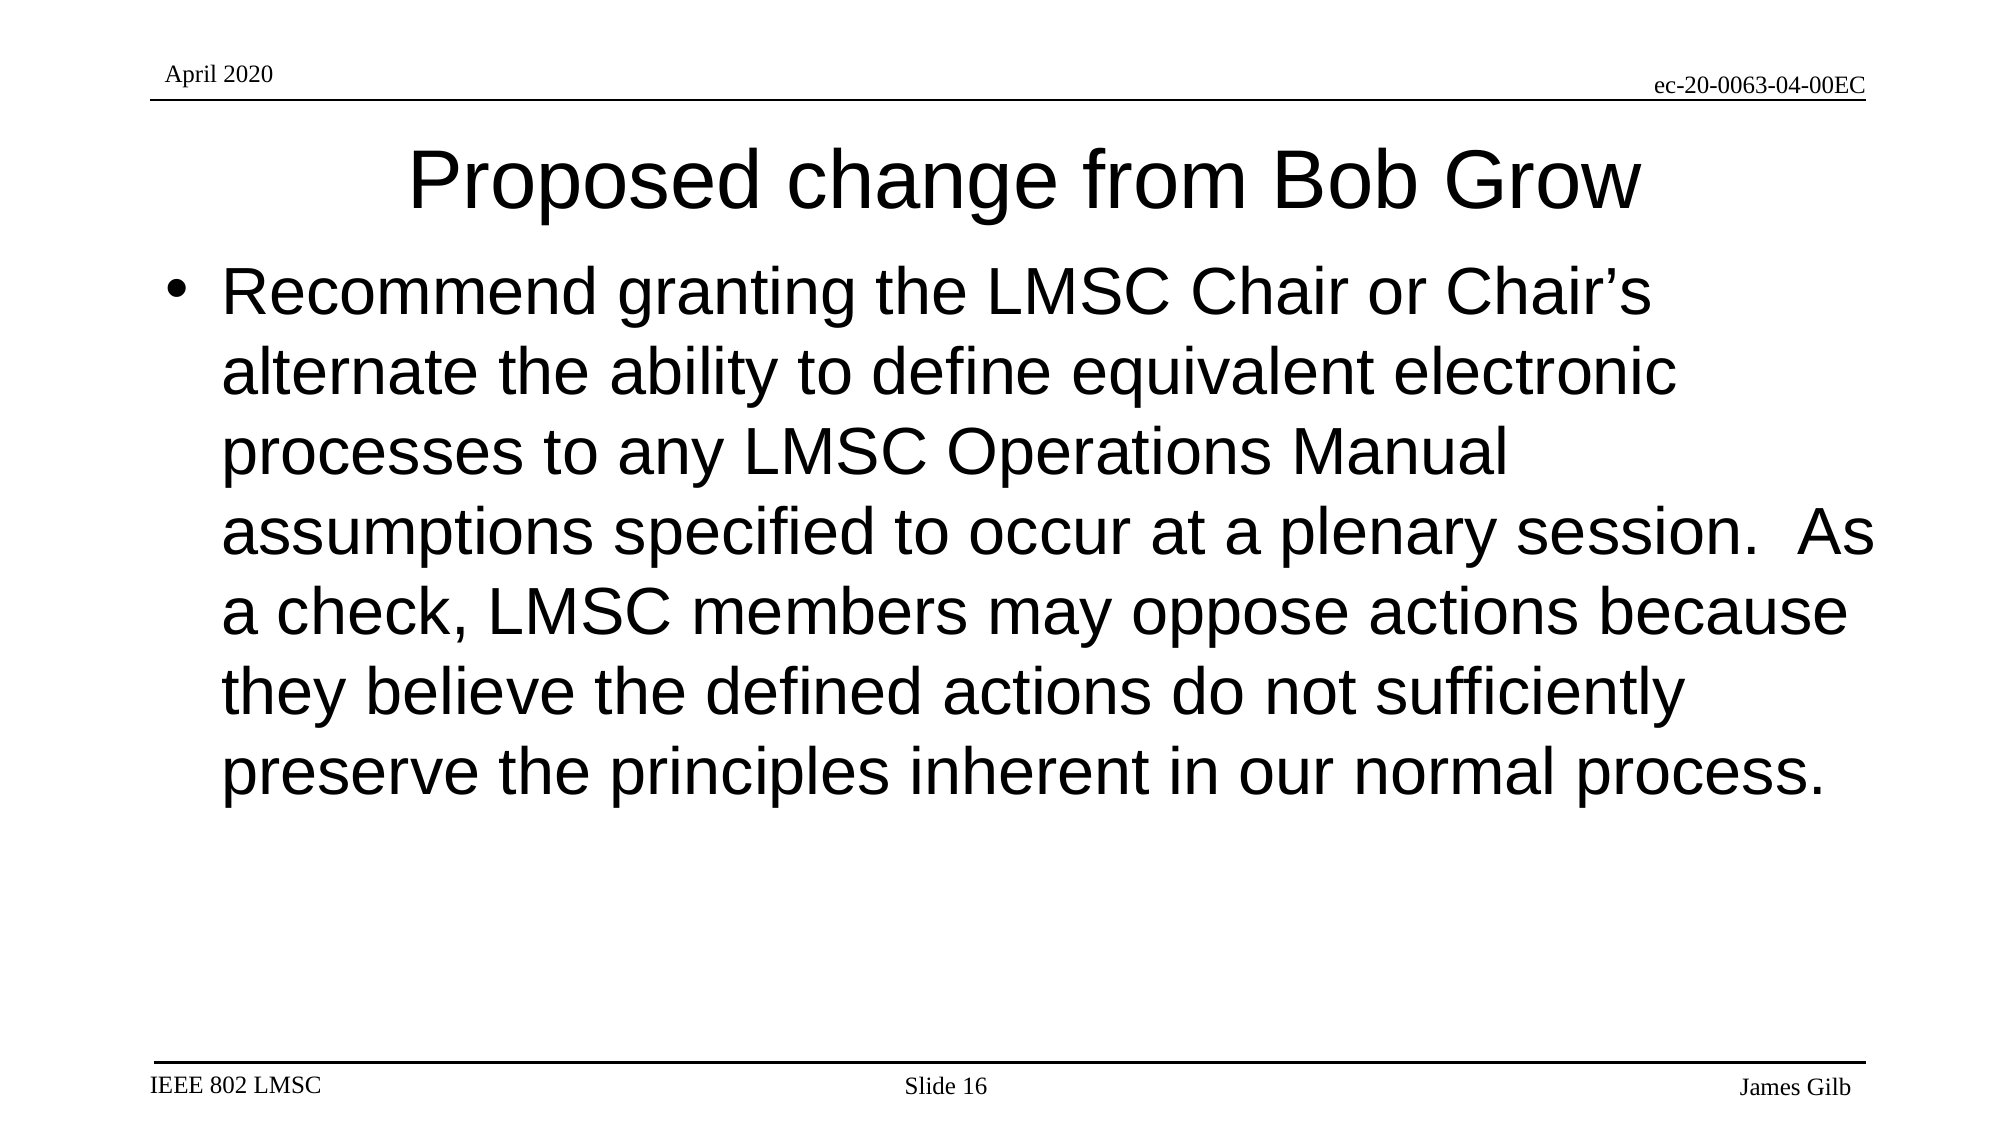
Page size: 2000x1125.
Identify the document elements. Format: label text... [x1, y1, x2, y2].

list Recommend granting the LMSC Chair or Chair’s alternate the ability to define equivalent electronic processes to any LMSC Operations Manual assumptions specified to occur at a plenary session. As a check, LMSC members may oppose actions because they believe the defined actions do not sufficiently preserve the principles inherent in our normal process. [149, 239, 1900, 1051]
title Proposed change from Bob Grow [149, 112, 1900, 238]
